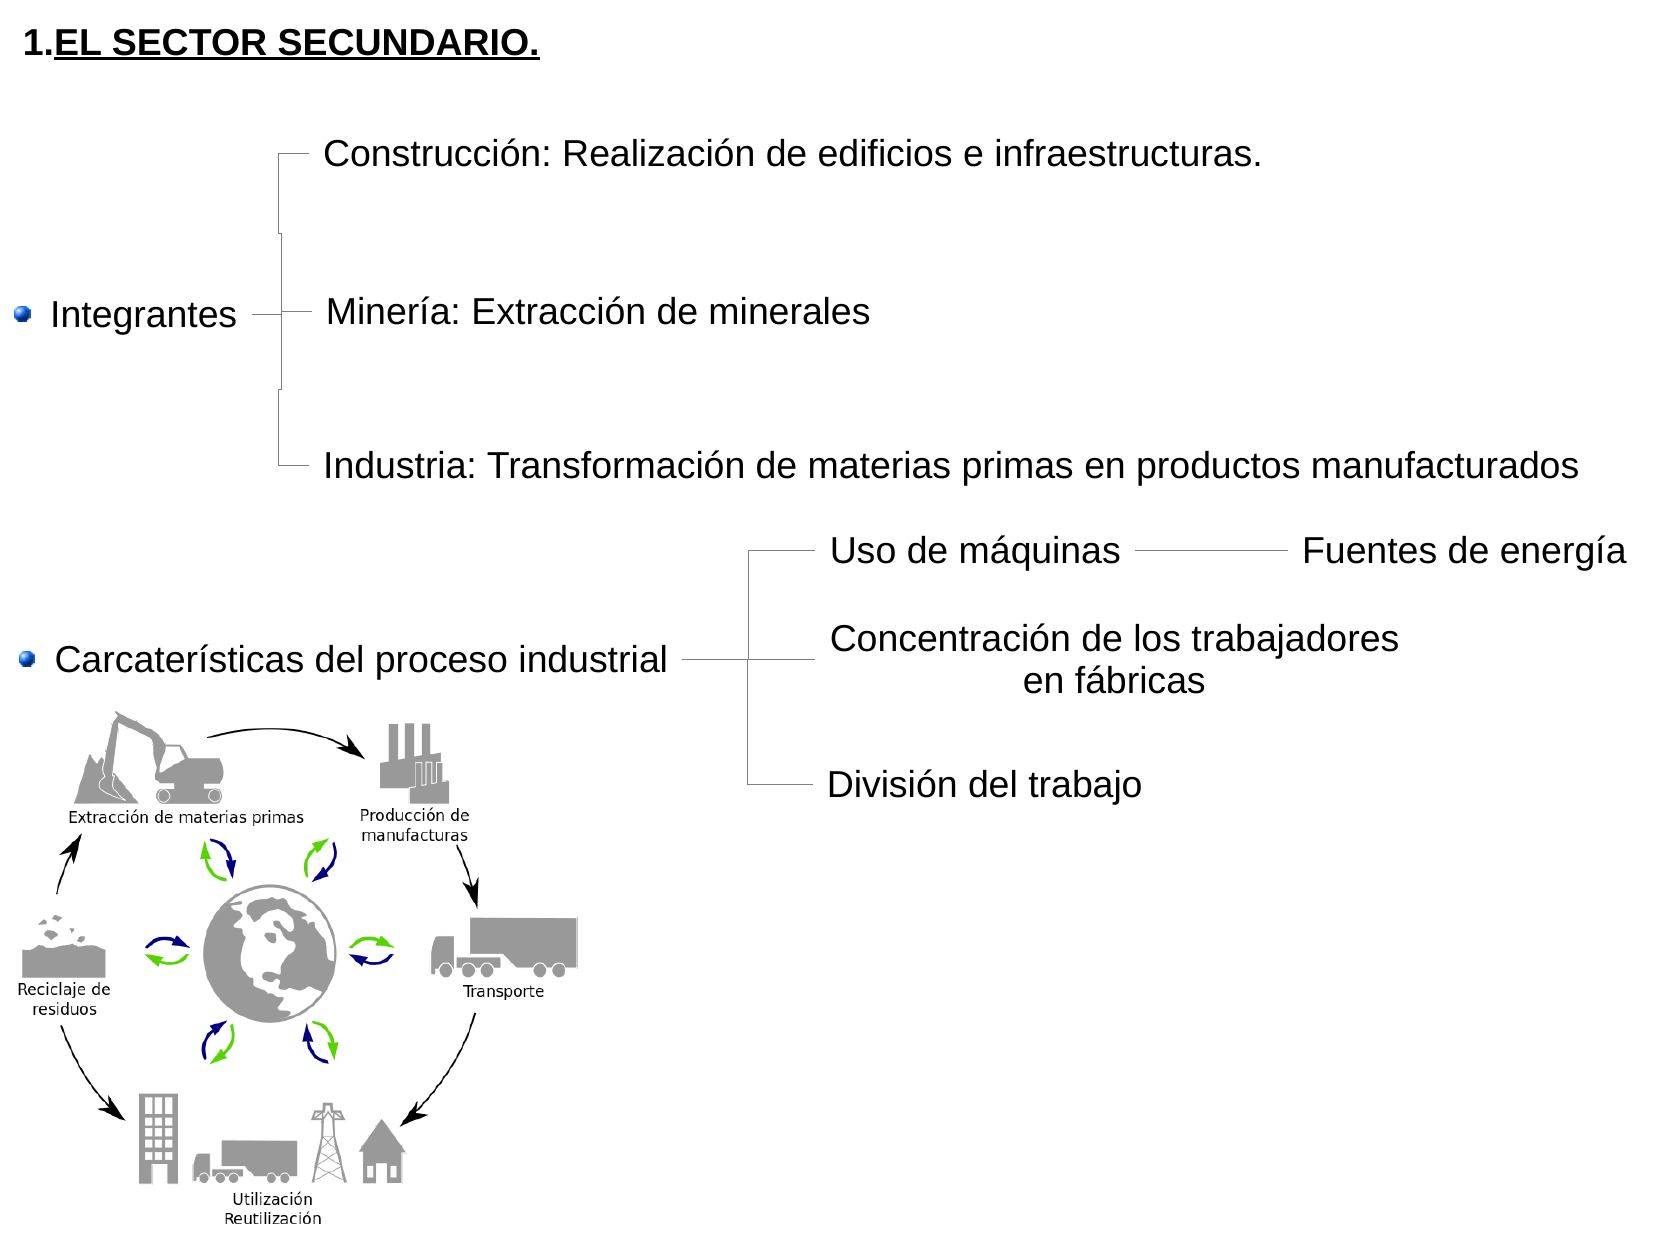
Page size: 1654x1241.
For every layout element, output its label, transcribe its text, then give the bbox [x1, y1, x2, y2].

text_box Fuentes de energía [1287, 521, 1642, 579]
text_box Uso de máquinas [814, 521, 1136, 579]
text_box Carcaterísticas del proceso industrial [4, 630, 683, 688]
text_box División del trabajo [812, 755, 1158, 813]
text_box Construcción: Realización de edificios e infraestructuras. [308, 125, 1278, 183]
text_box Minería: Extracción de minerales [311, 283, 886, 341]
picture [4, 694, 591, 1232]
text_box Integrantes [0, 285, 253, 343]
text_box Concentración de los trabajadores en fábricas [814, 609, 1415, 709]
text_box Industria: Transformación de materias primas en productos manufacturados [308, 437, 1595, 494]
text_box 1.EL SECTOR SECUNDARIO. [8, 14, 556, 71]
